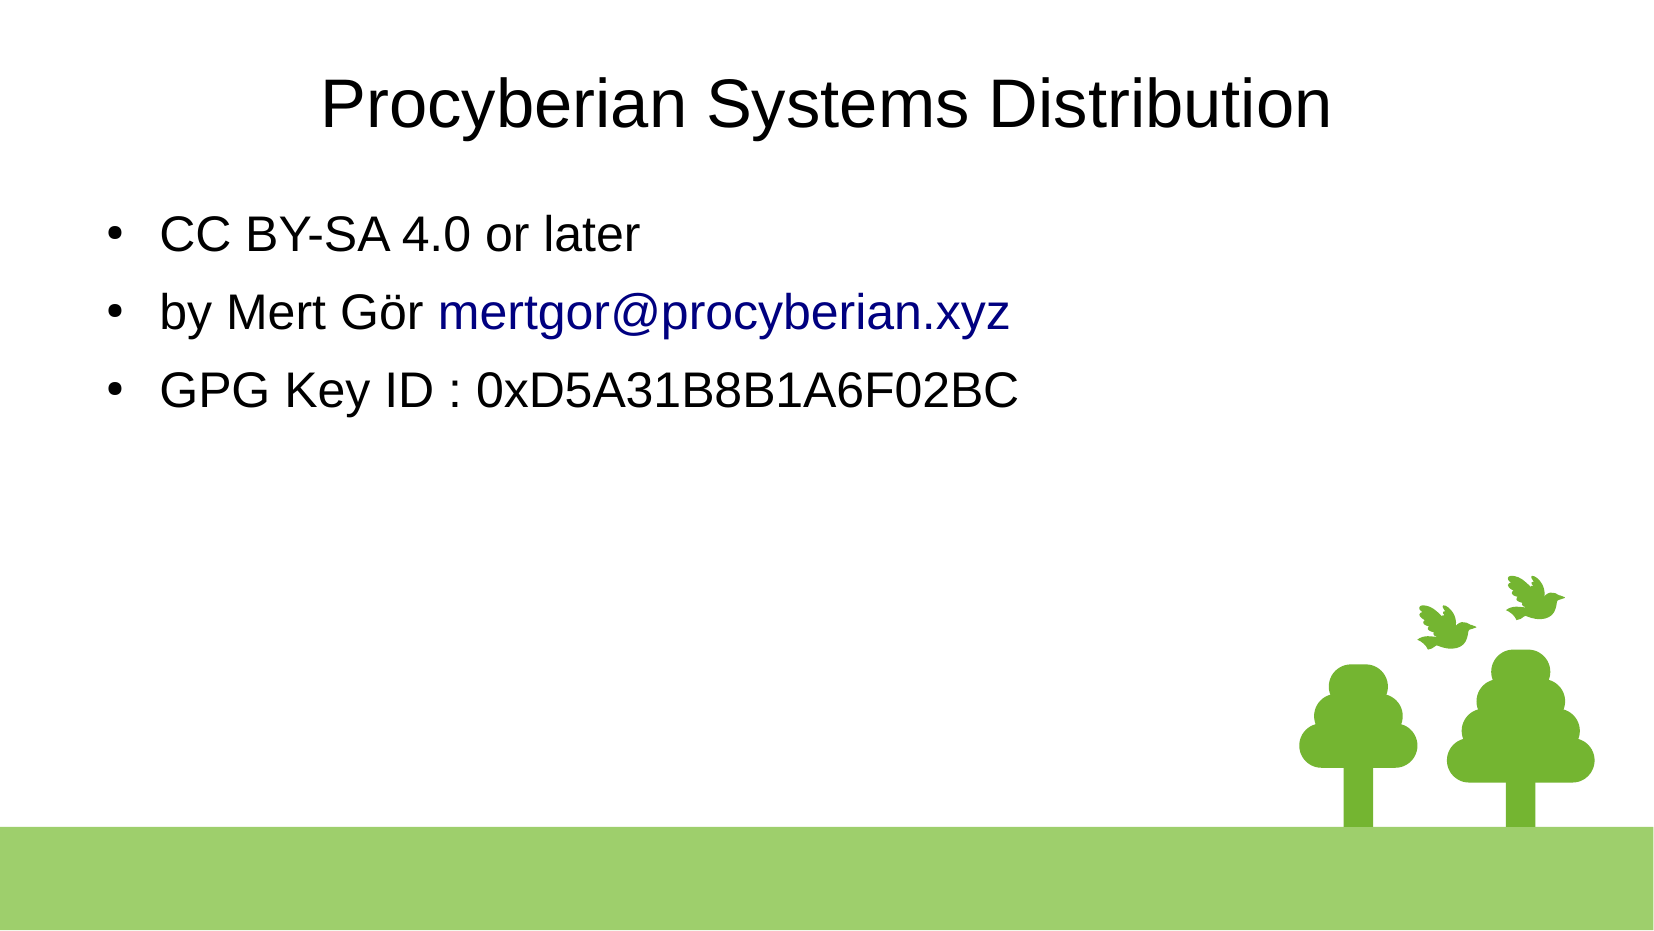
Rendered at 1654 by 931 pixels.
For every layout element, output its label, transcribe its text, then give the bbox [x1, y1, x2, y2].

title Procyberian Systems Distribution [88, 29, 1565, 178]
list CC BY-SA 4.0 or later by Mert Gör mertgor@procyberian.xyz GPG Key ID : 0xD5A31B8B1A6F02BC [88, 206, 1565, 739]
